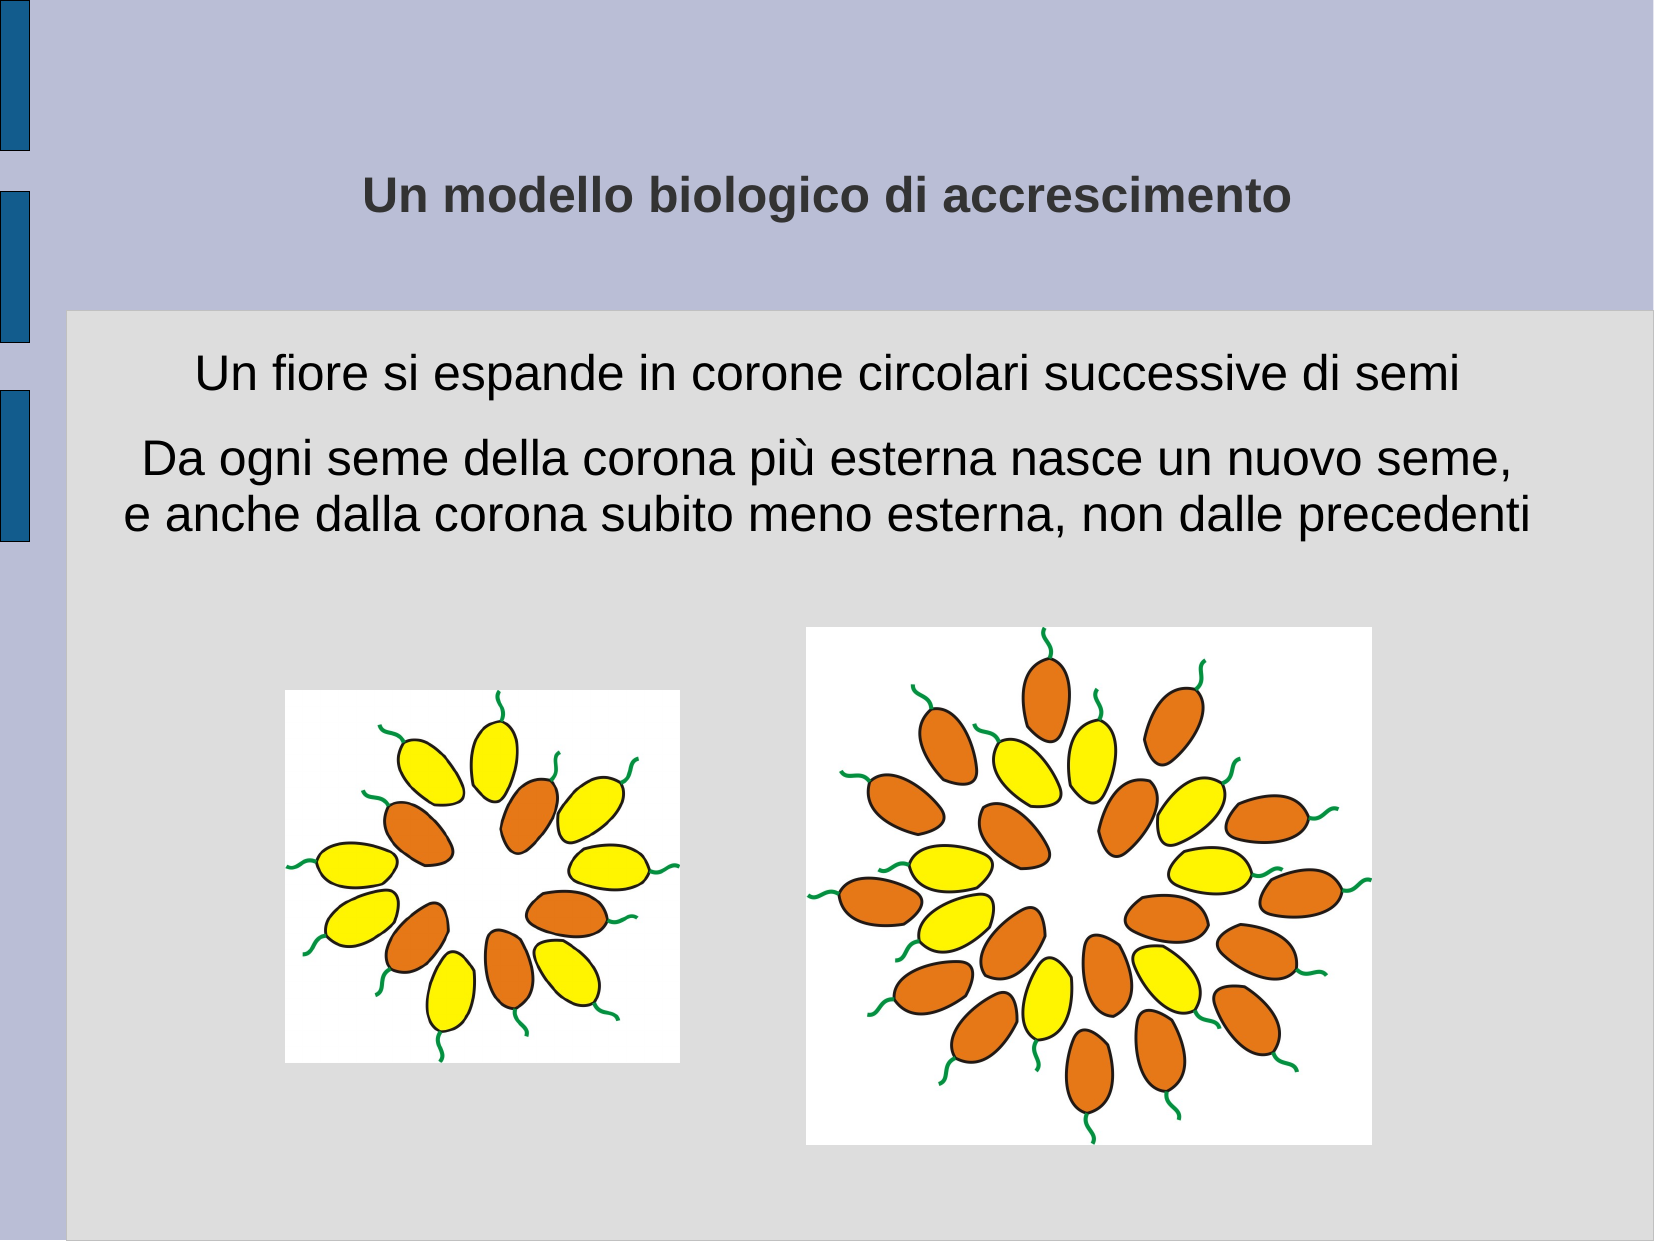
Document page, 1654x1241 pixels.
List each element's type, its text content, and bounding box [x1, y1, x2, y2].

list Un fiore si espande in corone circolari successive di semi Da ogni seme della corona più esterna nasce un nuovo seme, e anche dalla corona subito meno esterna, non dalle precedenti [121, 344, 1534, 718]
picture [285, 690, 680, 1063]
title Un modello biologico di accrescimento [121, 91, 1534, 299]
picture [806, 627, 1372, 1146]
